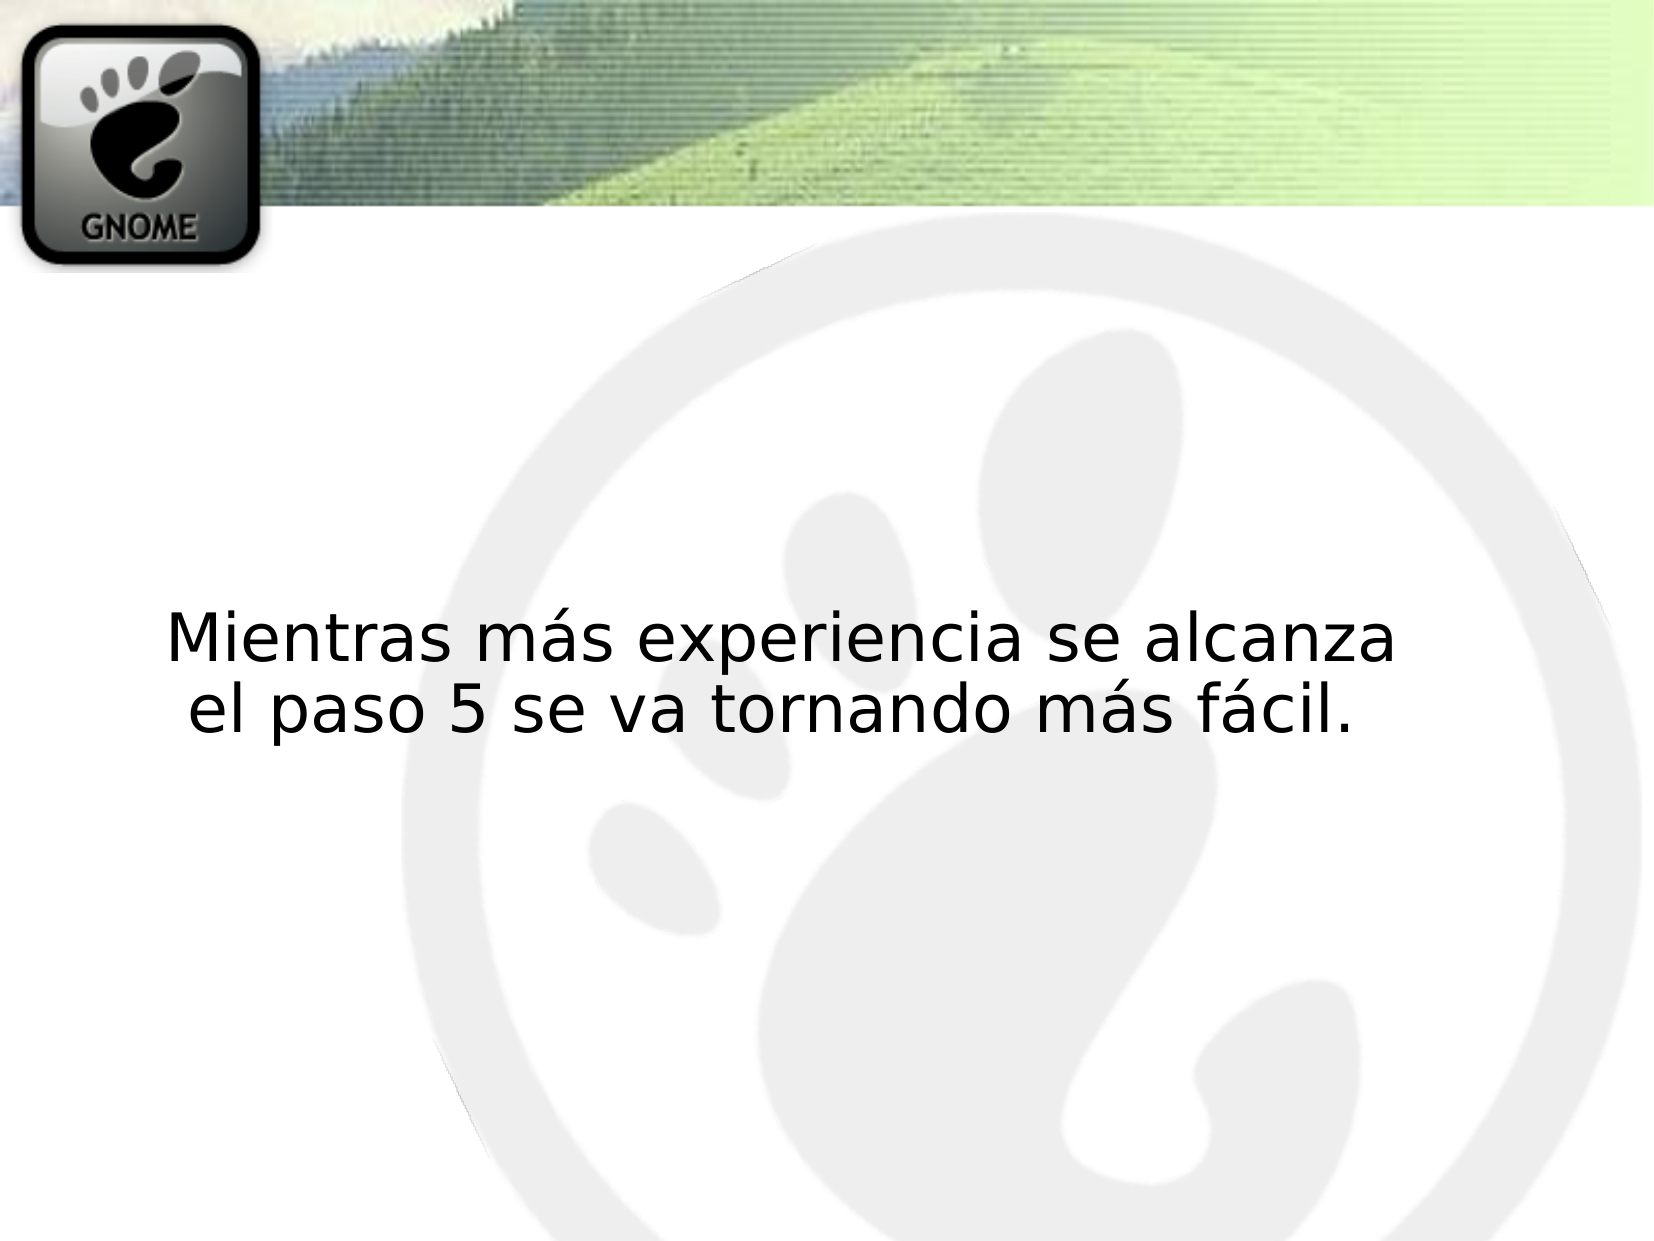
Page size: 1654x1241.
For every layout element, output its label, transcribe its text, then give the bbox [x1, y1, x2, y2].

subtitle Mientras más experiencia se alcanza el paso 5 se va tornando más fácil. [0, 288, 1566, 1064]
picture [0, 0, 1654, 1241]
